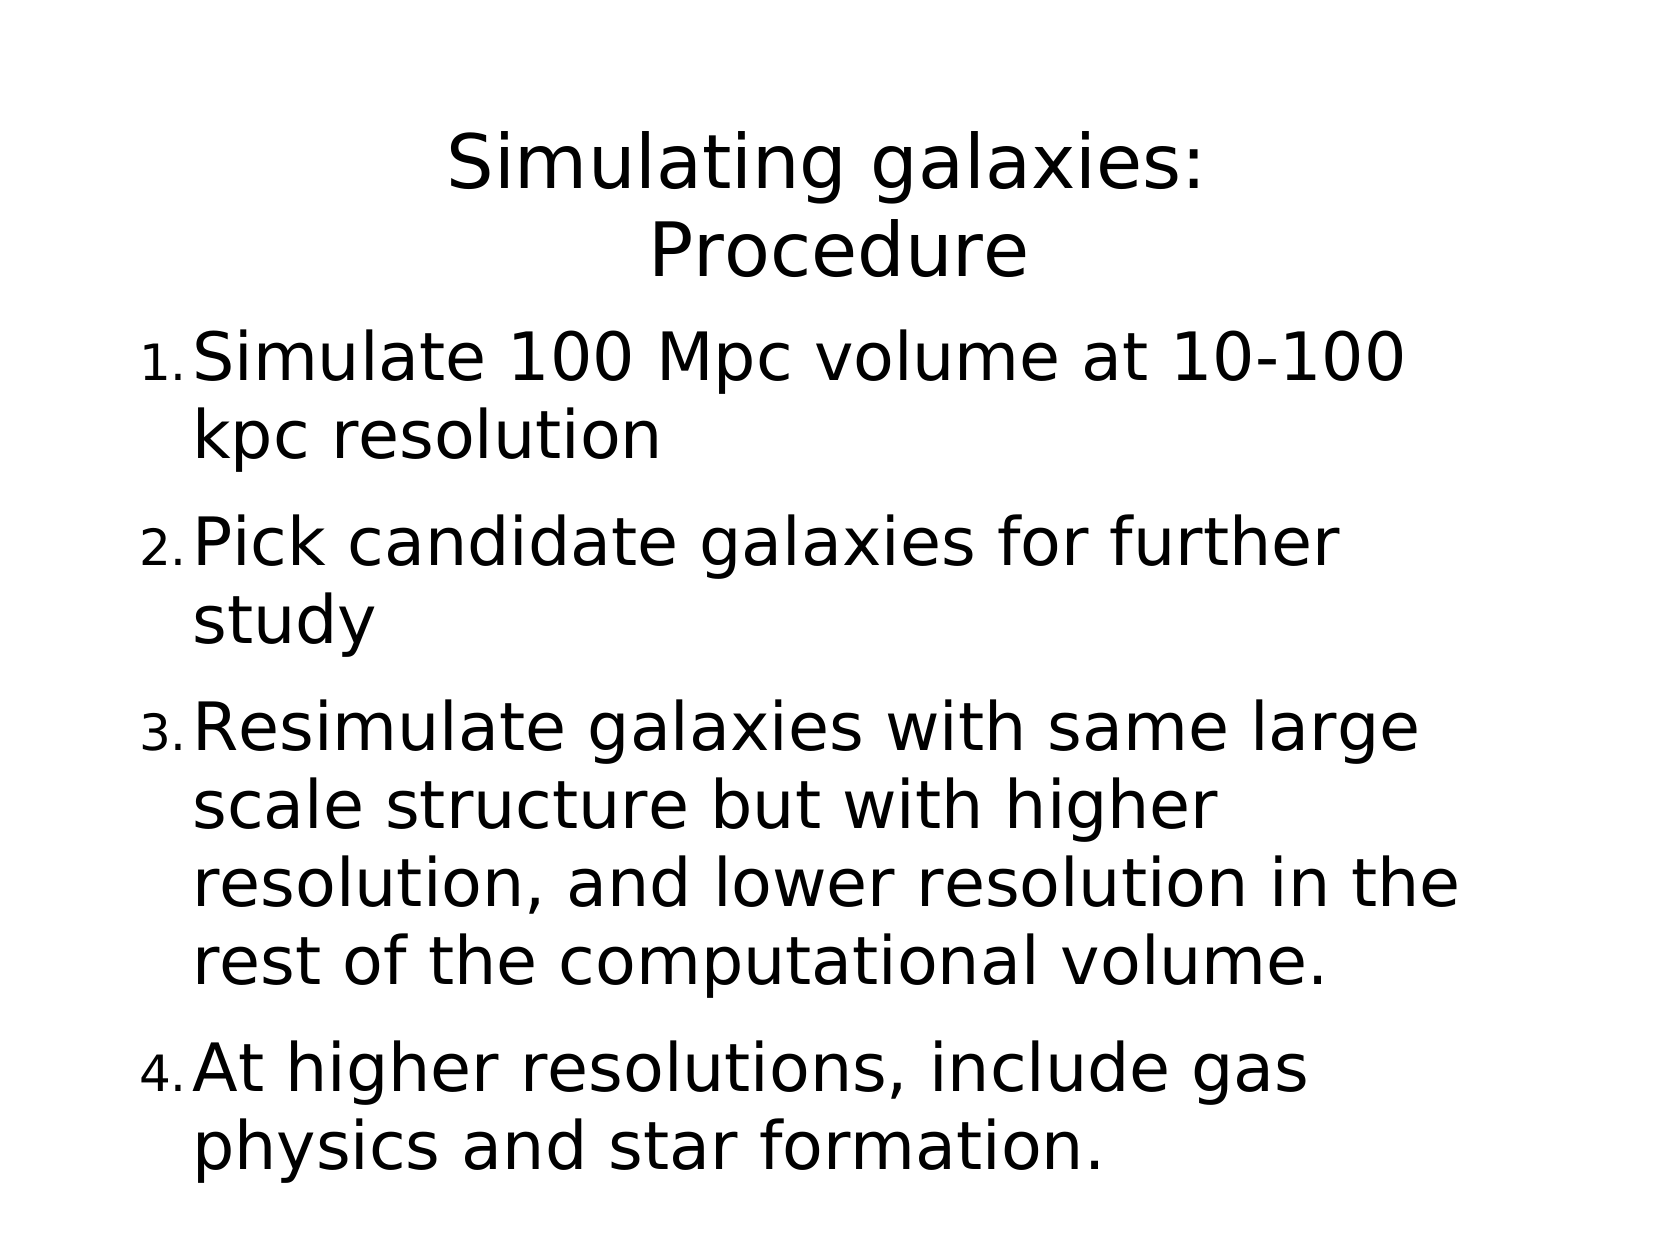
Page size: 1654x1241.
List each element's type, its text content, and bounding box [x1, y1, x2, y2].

list Simulate 100 Mpc volume at 10-100 kpc resolution Pick candidate galaxies for further study Resimulate galaxies with same large scale structure but with higher resolution, and lower resolution in the rest of the computational volume. At higher resolutions, include gas physics and star formation. [121, 318, 1533, 1241]
title Simulating galaxies: Procedure [121, 79, 1533, 318]
